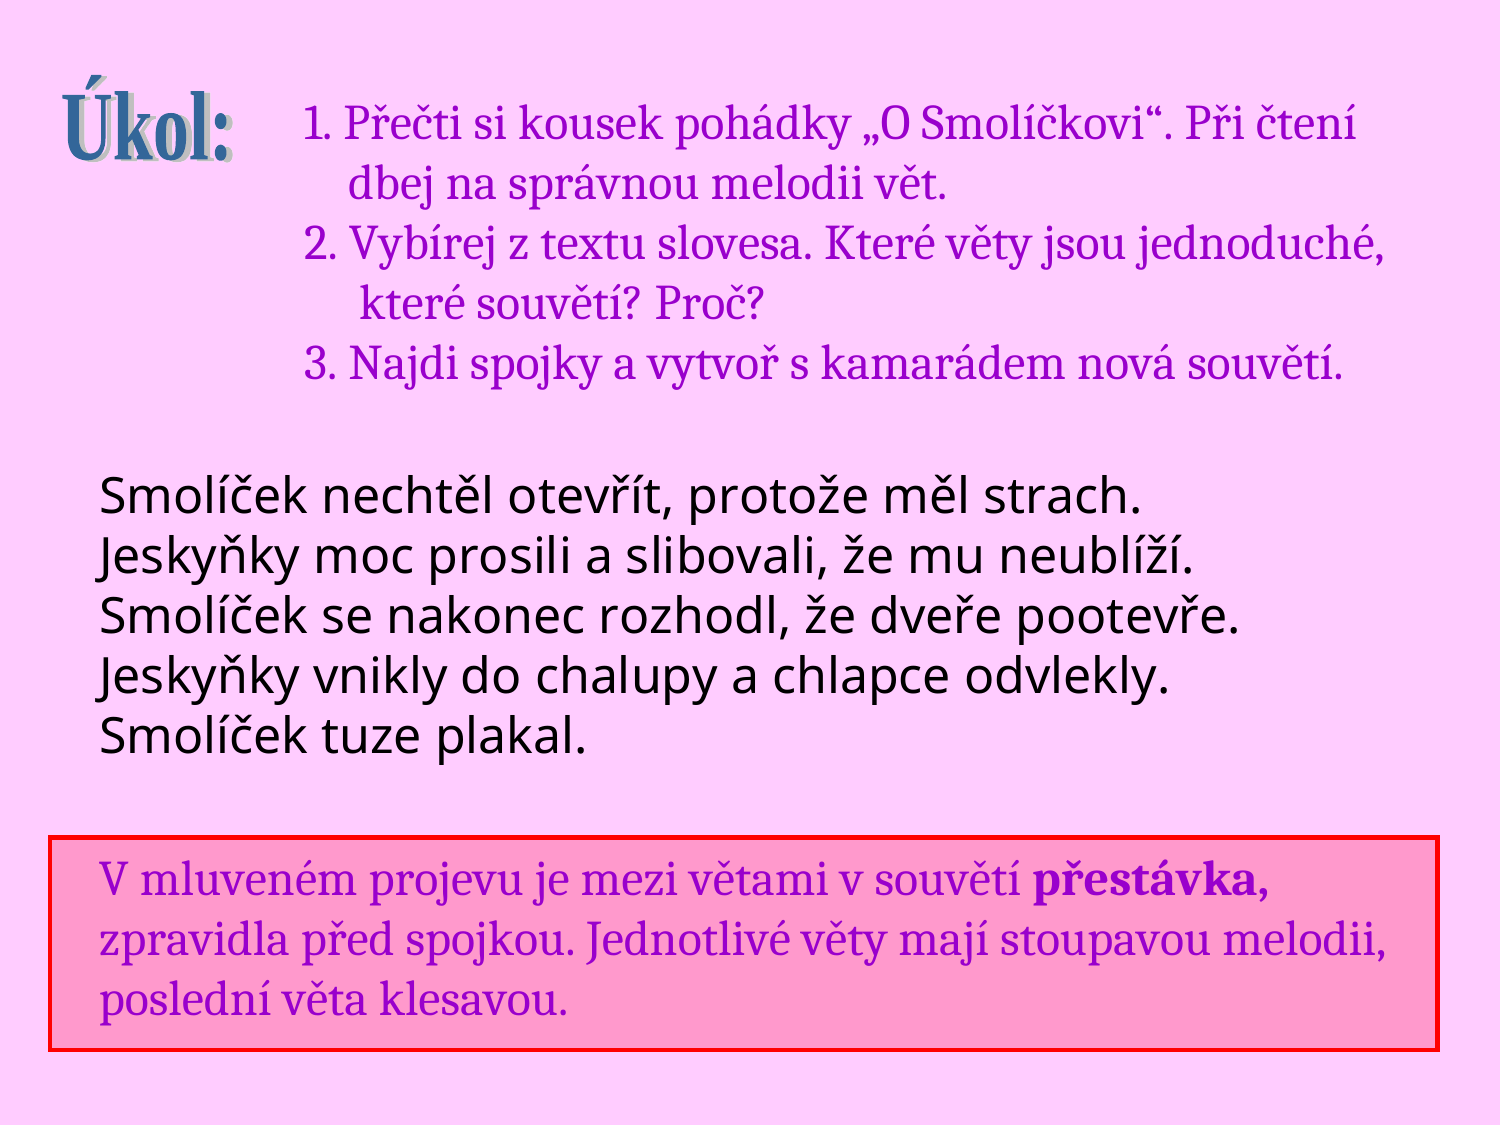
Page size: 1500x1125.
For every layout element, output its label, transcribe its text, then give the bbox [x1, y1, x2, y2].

text_box 1. Přečti si kousek pohádky „O Smolíčkovi“. Při čtení dbej na správnou melodii vět. 2. Vybírej z textu slovesa. Které věty jsou jednoduché, které souvětí? Proč? 3. Najdi spojky a vytvoř s kamarádem nová souvětí. [289, 81, 1401, 397]
text_box [49, 837, 84, 1051]
text_box Úkol: [114, 91, 153, 160]
text_box Úkol: [214, 144, 227, 161]
text_box Úkol: [214, 113, 227, 130]
text_box Úkol: [190, 91, 208, 160]
text_box Úkol: [155, 112, 187, 161]
text_box V mluveném projevu je mezi větami v souvětí přestávka, zpravidla před spojkou. Jednotlivé věty mají stoupavou melodii, poslední věta klesavou. [84, 837, 1402, 1093]
text_box Úkol: [62, 94, 111, 161]
text_box [1402, 837, 1438, 1051]
text_box Úkol: [85, 74, 102, 90]
text_box Smolíček nechtěl otevřít, protože měl strach. Jeskyňky moc prosili a slibovali, že mu neublíží. Smolíček se nakonec rozhodl, že dveře pootevře. Jeskyňky vnikly do chalupy a chlapce odvlekly. Smolíček tuze plakal. [84, 456, 1257, 772]
